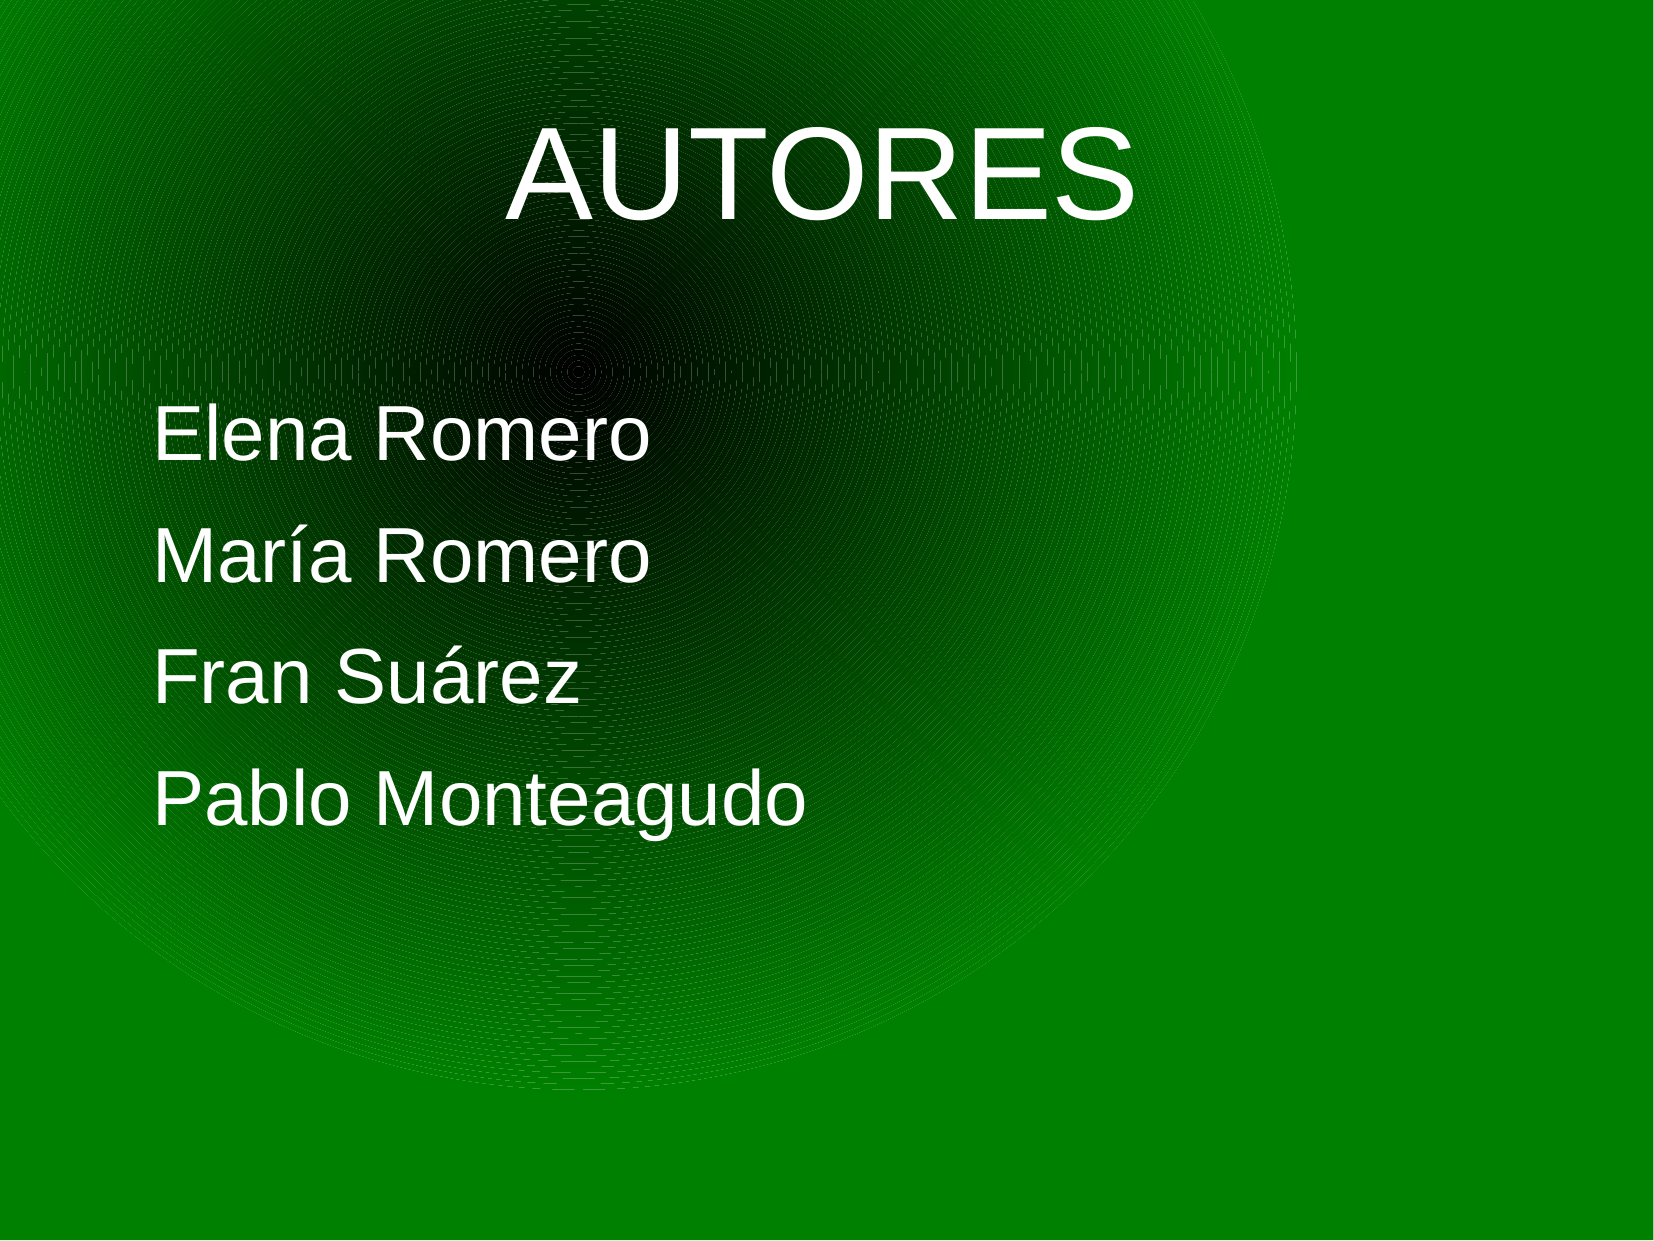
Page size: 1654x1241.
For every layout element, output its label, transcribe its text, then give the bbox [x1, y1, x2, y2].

list Elena Romero María Romero Fran Suárez Pablo Monteagudo [134, 389, 1519, 1123]
title AUTORES [78, 70, 1567, 278]
